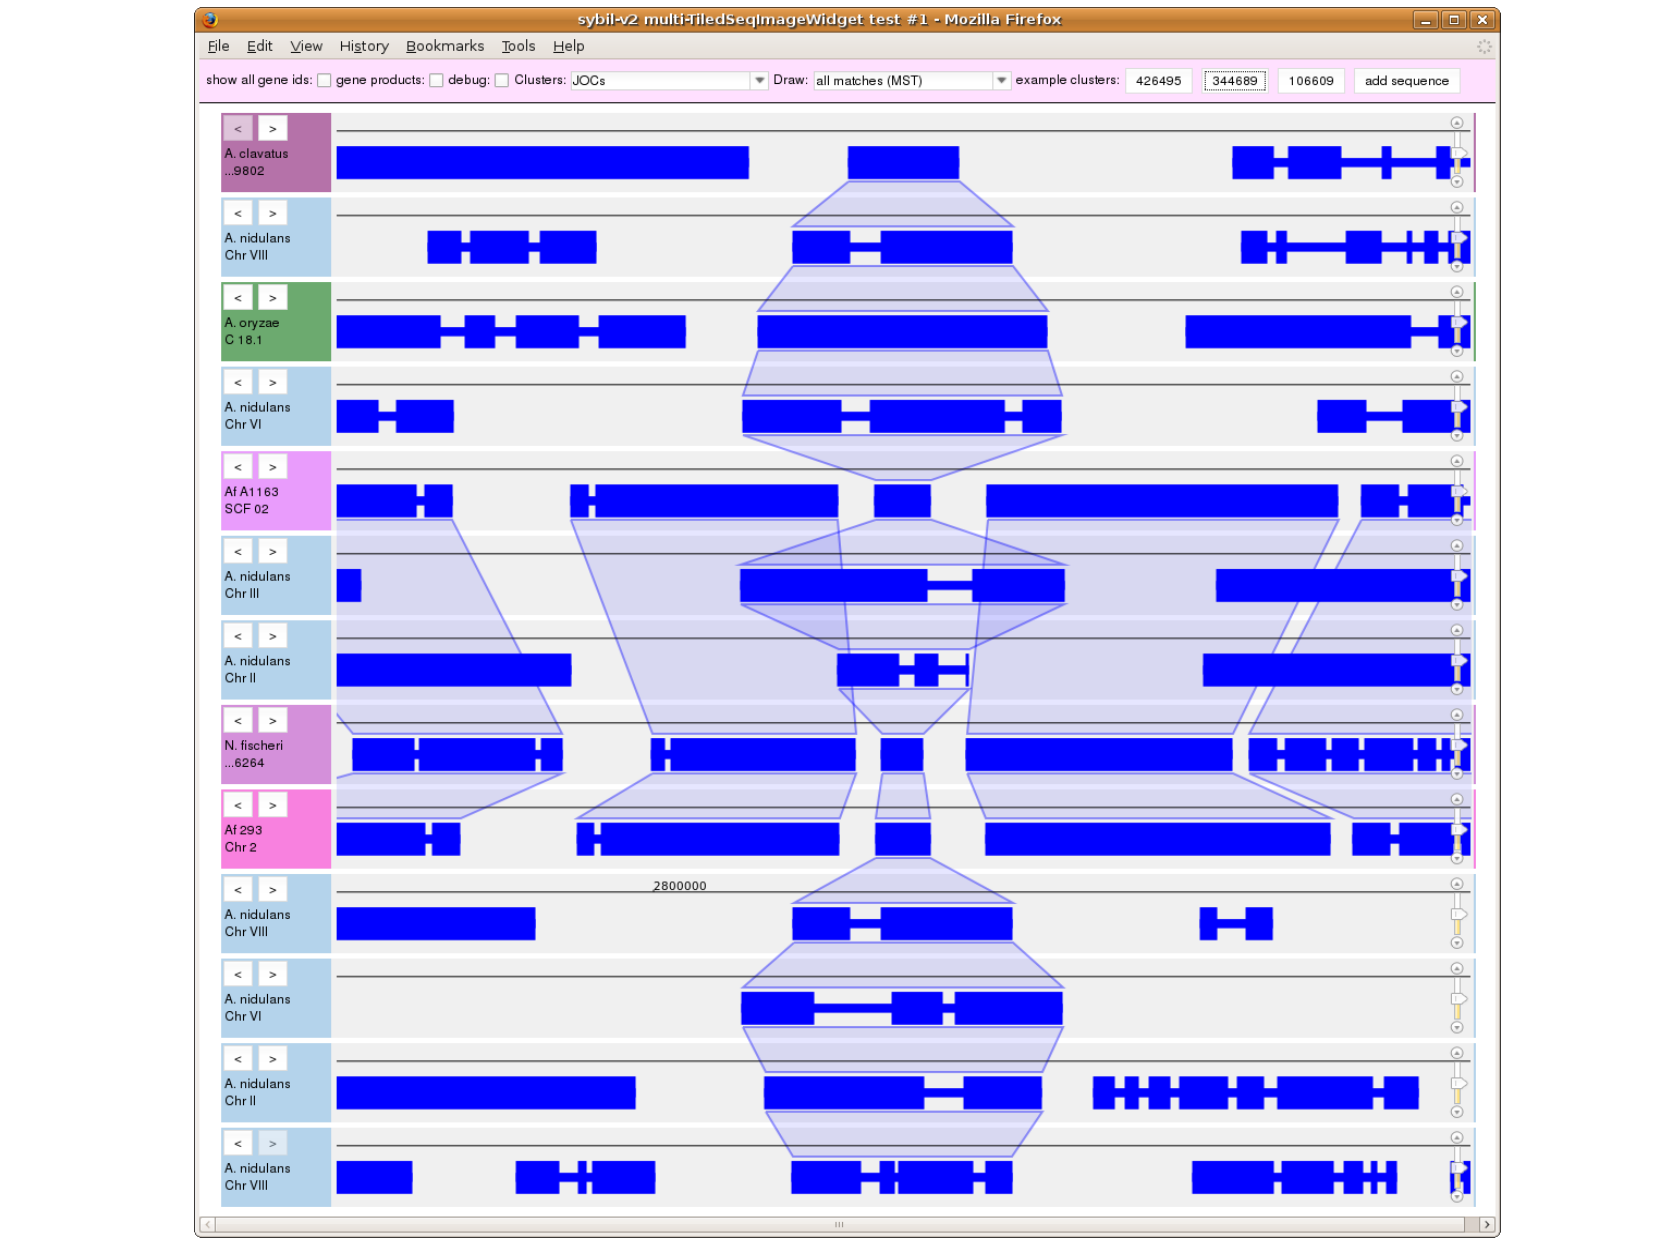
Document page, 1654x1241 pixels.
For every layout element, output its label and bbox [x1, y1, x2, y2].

picture [194, 7, 1501, 1238]
